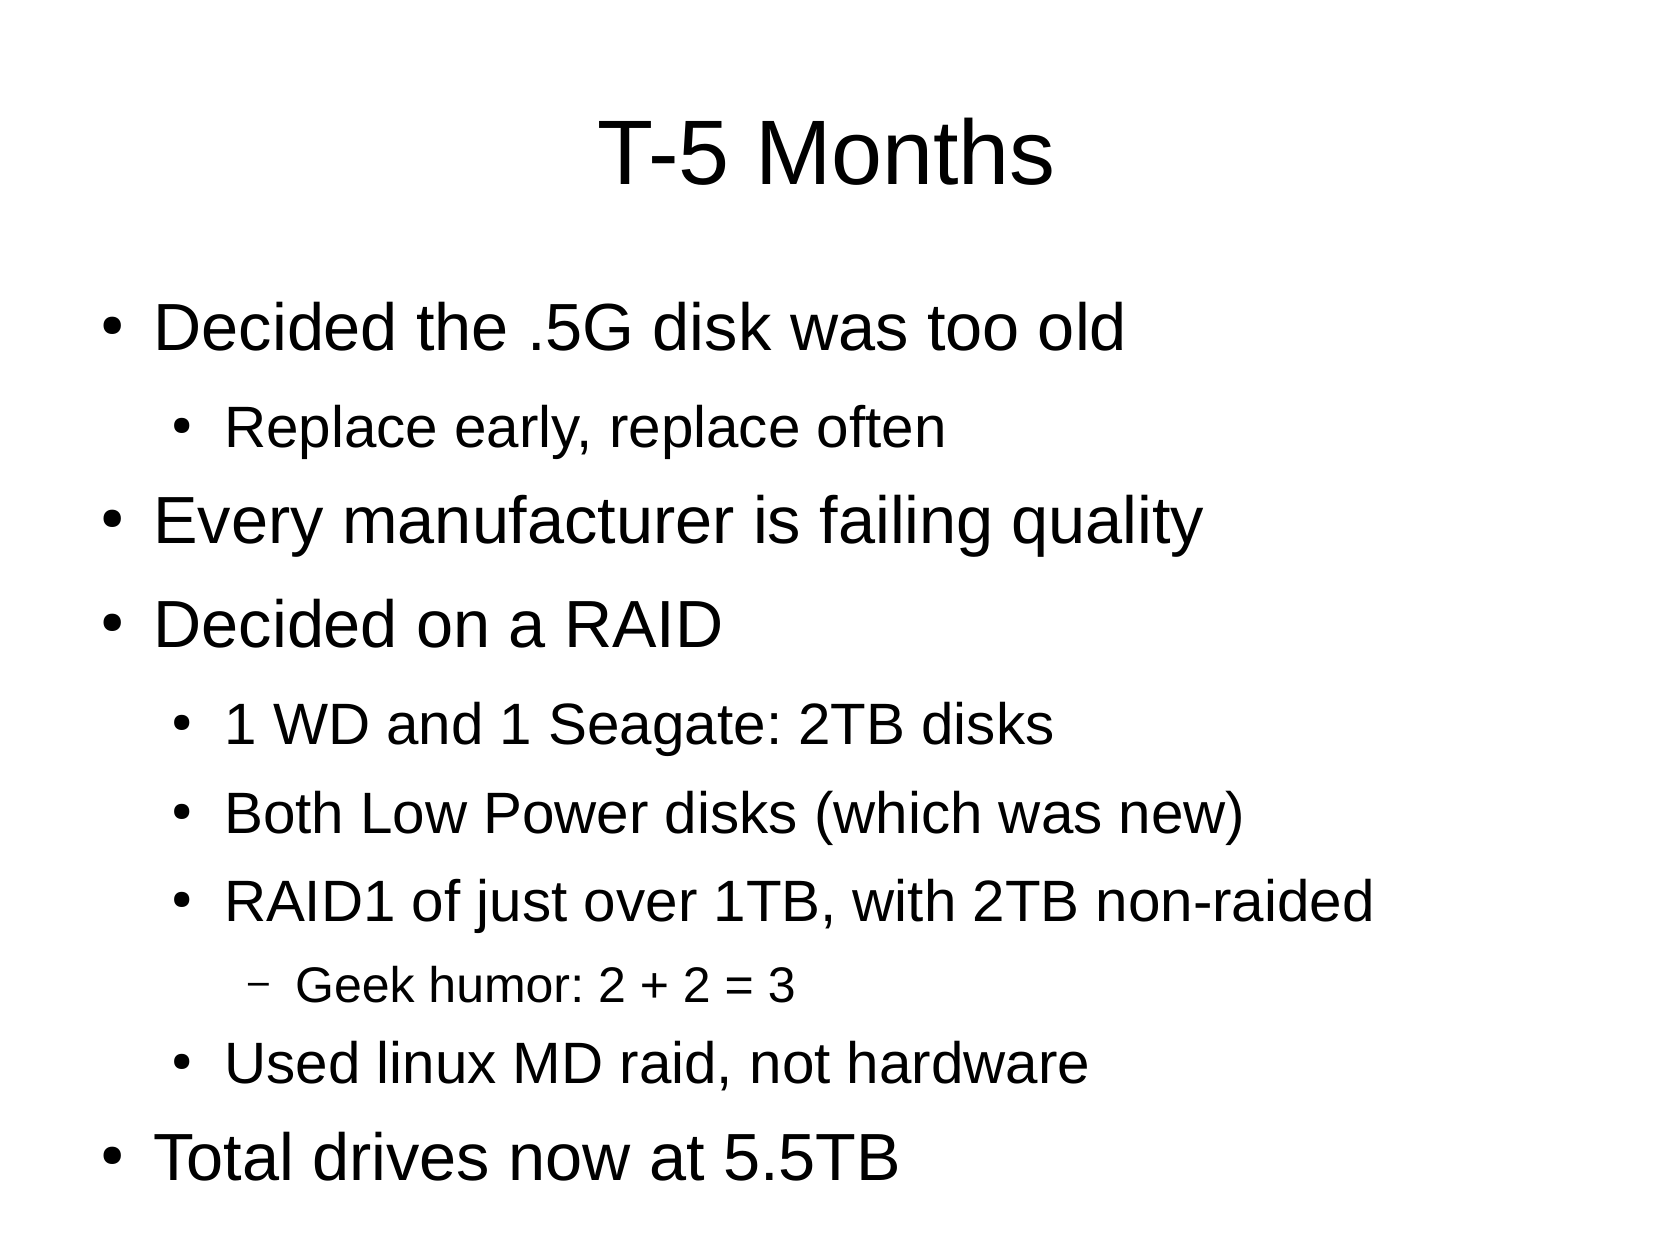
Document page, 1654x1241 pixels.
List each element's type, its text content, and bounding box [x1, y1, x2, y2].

list Decided the .5G disk was too old Replace early, replace often Every manufacturer is failing quality Decided on a RAID 1 WD and 1 Seagate: 2TB disks Both Low Power disks (which was new) RAID1 of just over 1TB, with 2TB non-raided Geek humor: 2 + 2 = 3 Used linux MD raid, not hardware Total drives now at 5.5TB [82, 290, 1571, 1195]
title T-5 Months [82, 49, 1571, 257]
